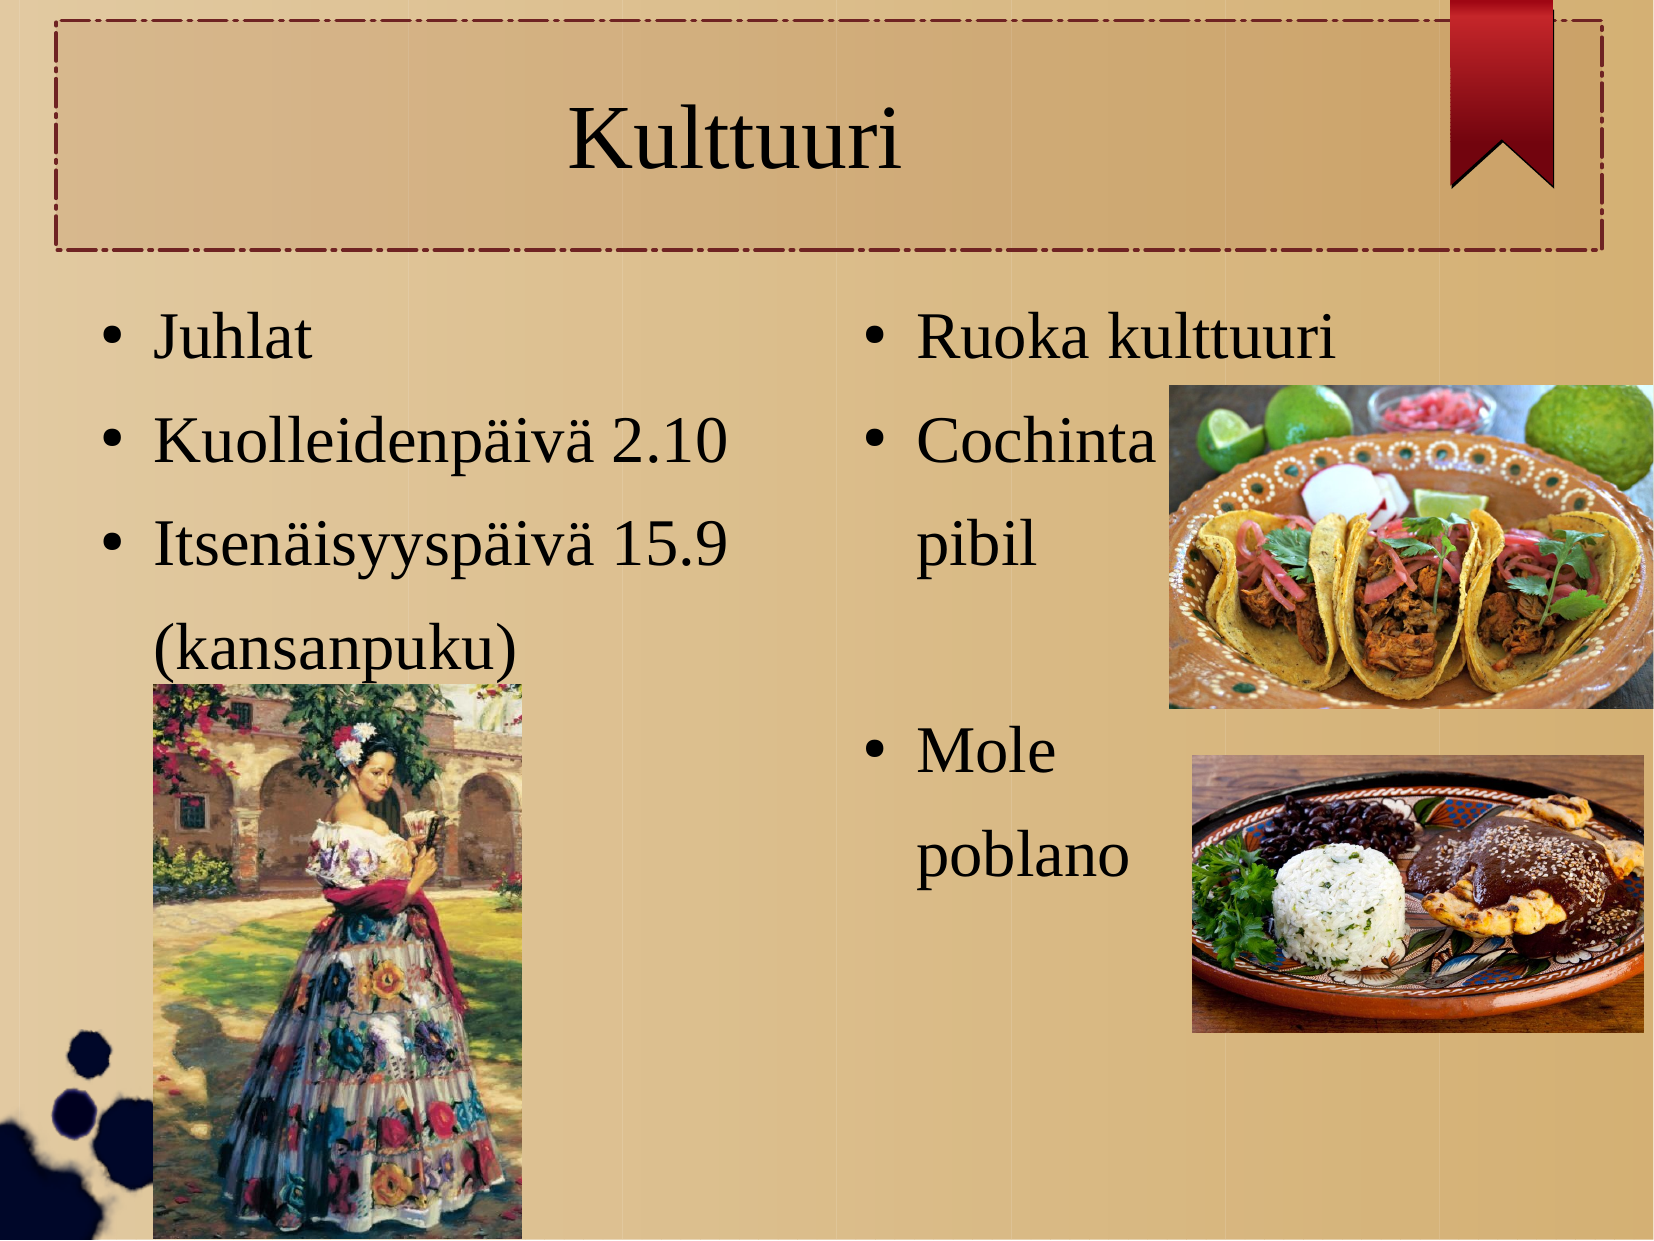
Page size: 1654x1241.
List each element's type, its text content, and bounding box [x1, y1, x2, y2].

title Kulttuuri [82, 47, 1412, 229]
list Ruoka kulttuuri Cochinta pibil Mole poblano [845, 299, 1572, 1019]
list Juhlat Kuolleidenpäivä 2.10 Itsenäisyyspäivä 15.9 (kansanpuku) [82, 299, 809, 1019]
picture [1192, 755, 1644, 1033]
picture [1169, 385, 1654, 709]
picture [153, 684, 522, 1239]
